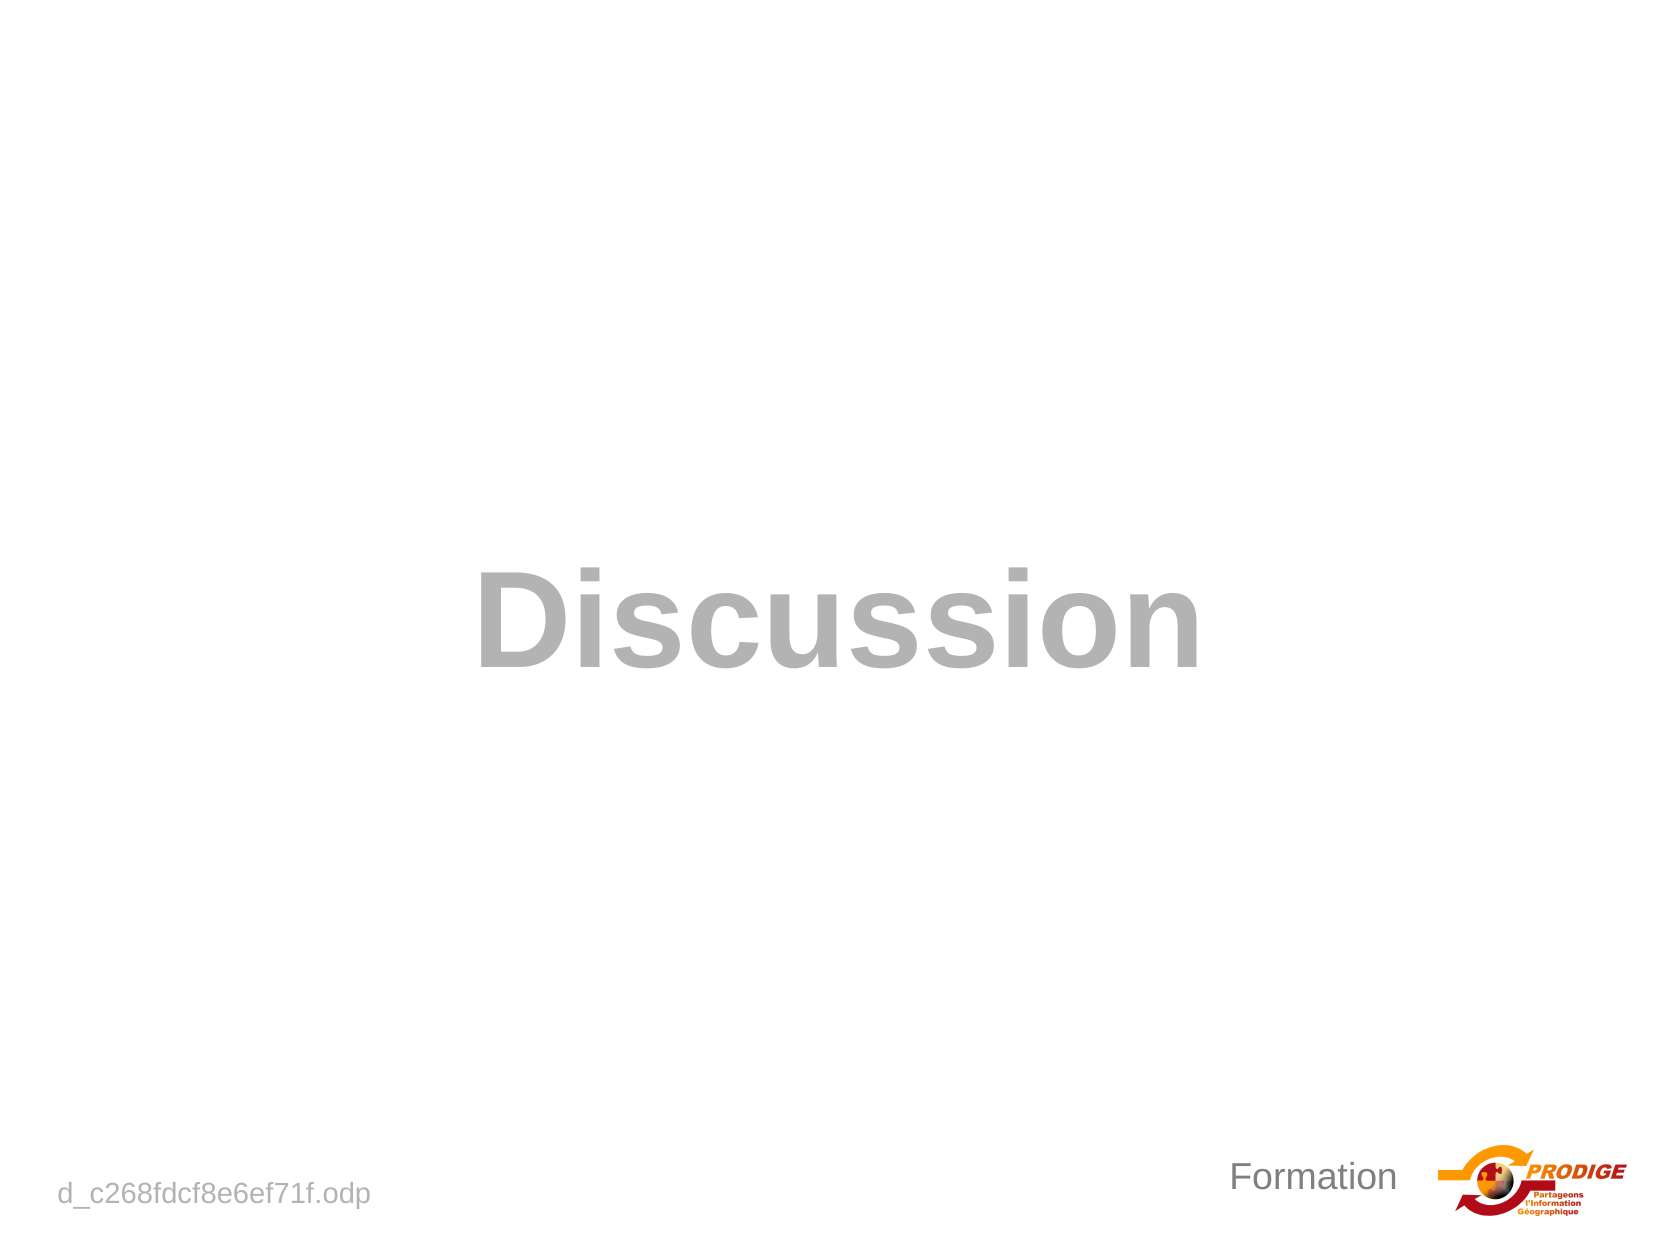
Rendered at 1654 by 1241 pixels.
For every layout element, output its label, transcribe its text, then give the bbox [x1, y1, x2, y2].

picture [1438, 1145, 1627, 1216]
text_box Discussion [457, 535, 1222, 705]
